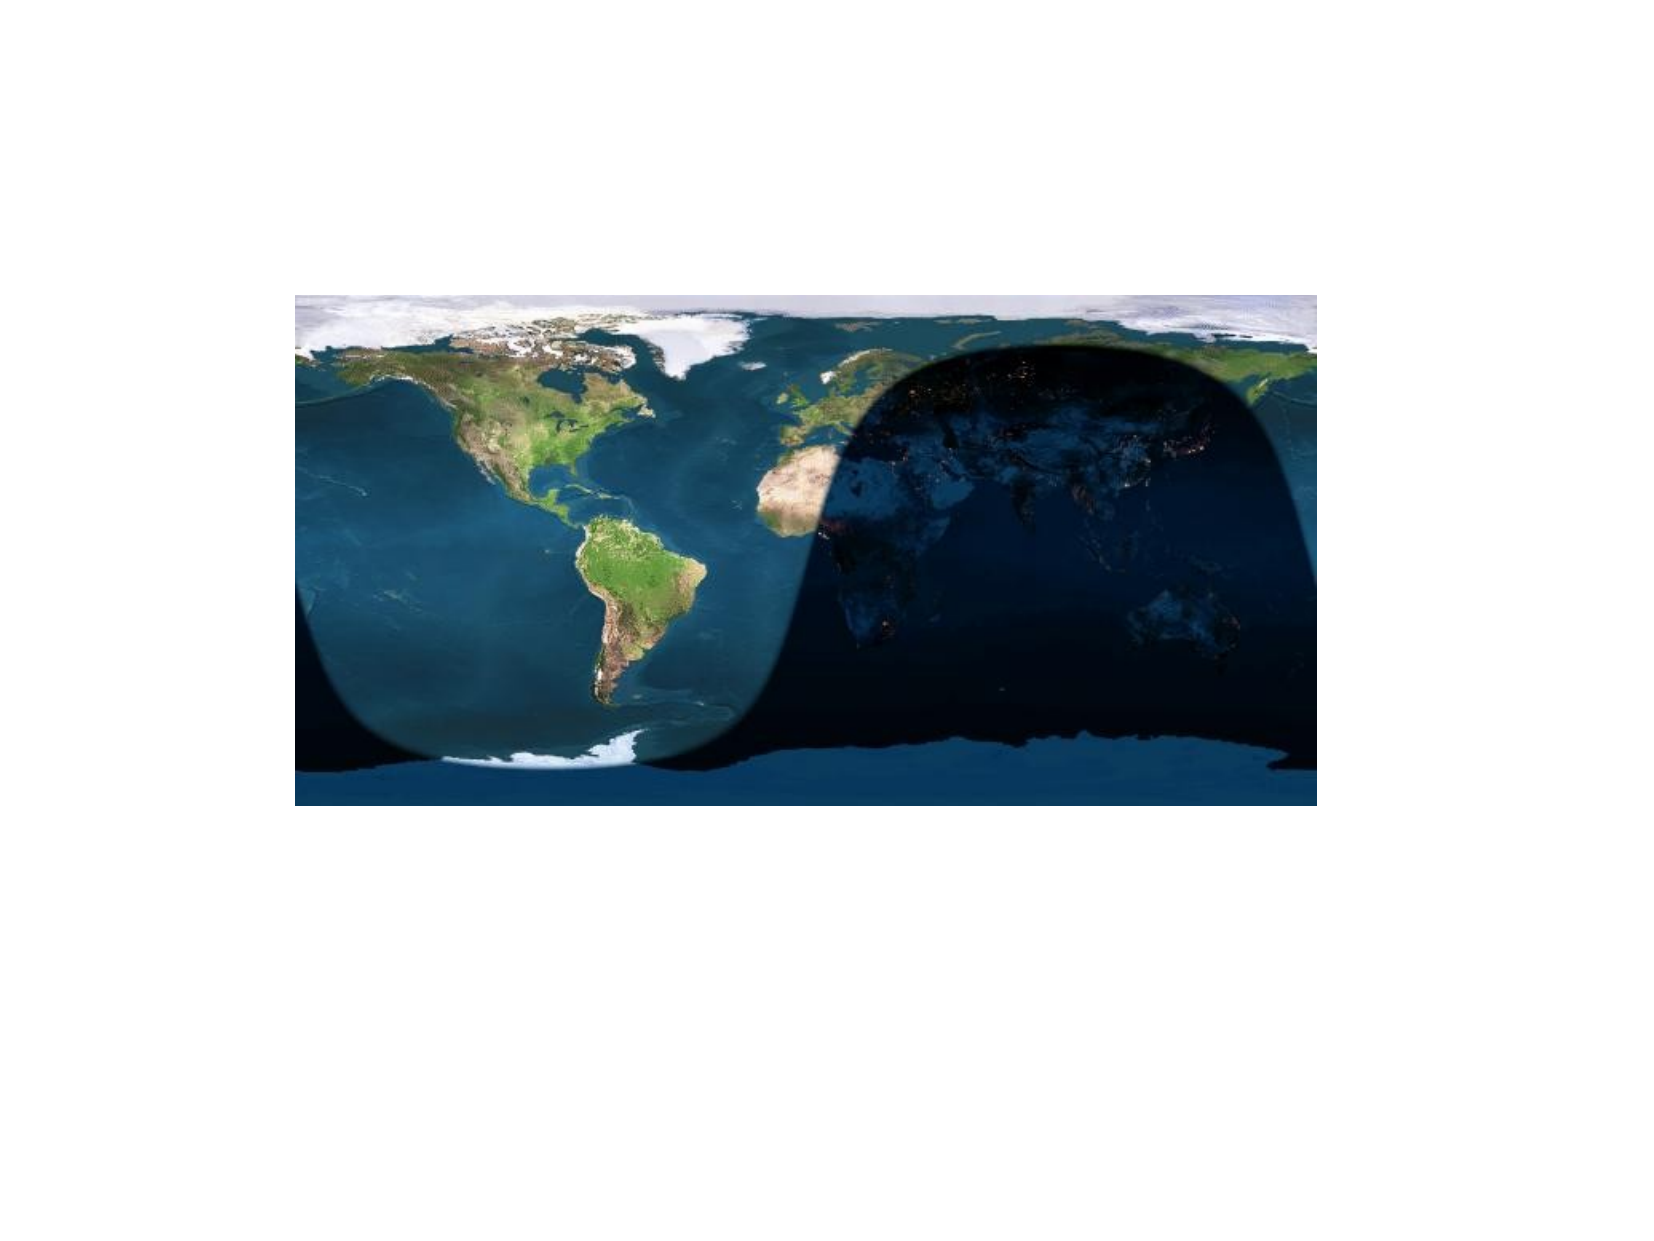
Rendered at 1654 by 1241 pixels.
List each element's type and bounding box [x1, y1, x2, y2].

picture [295, 295, 1317, 806]
